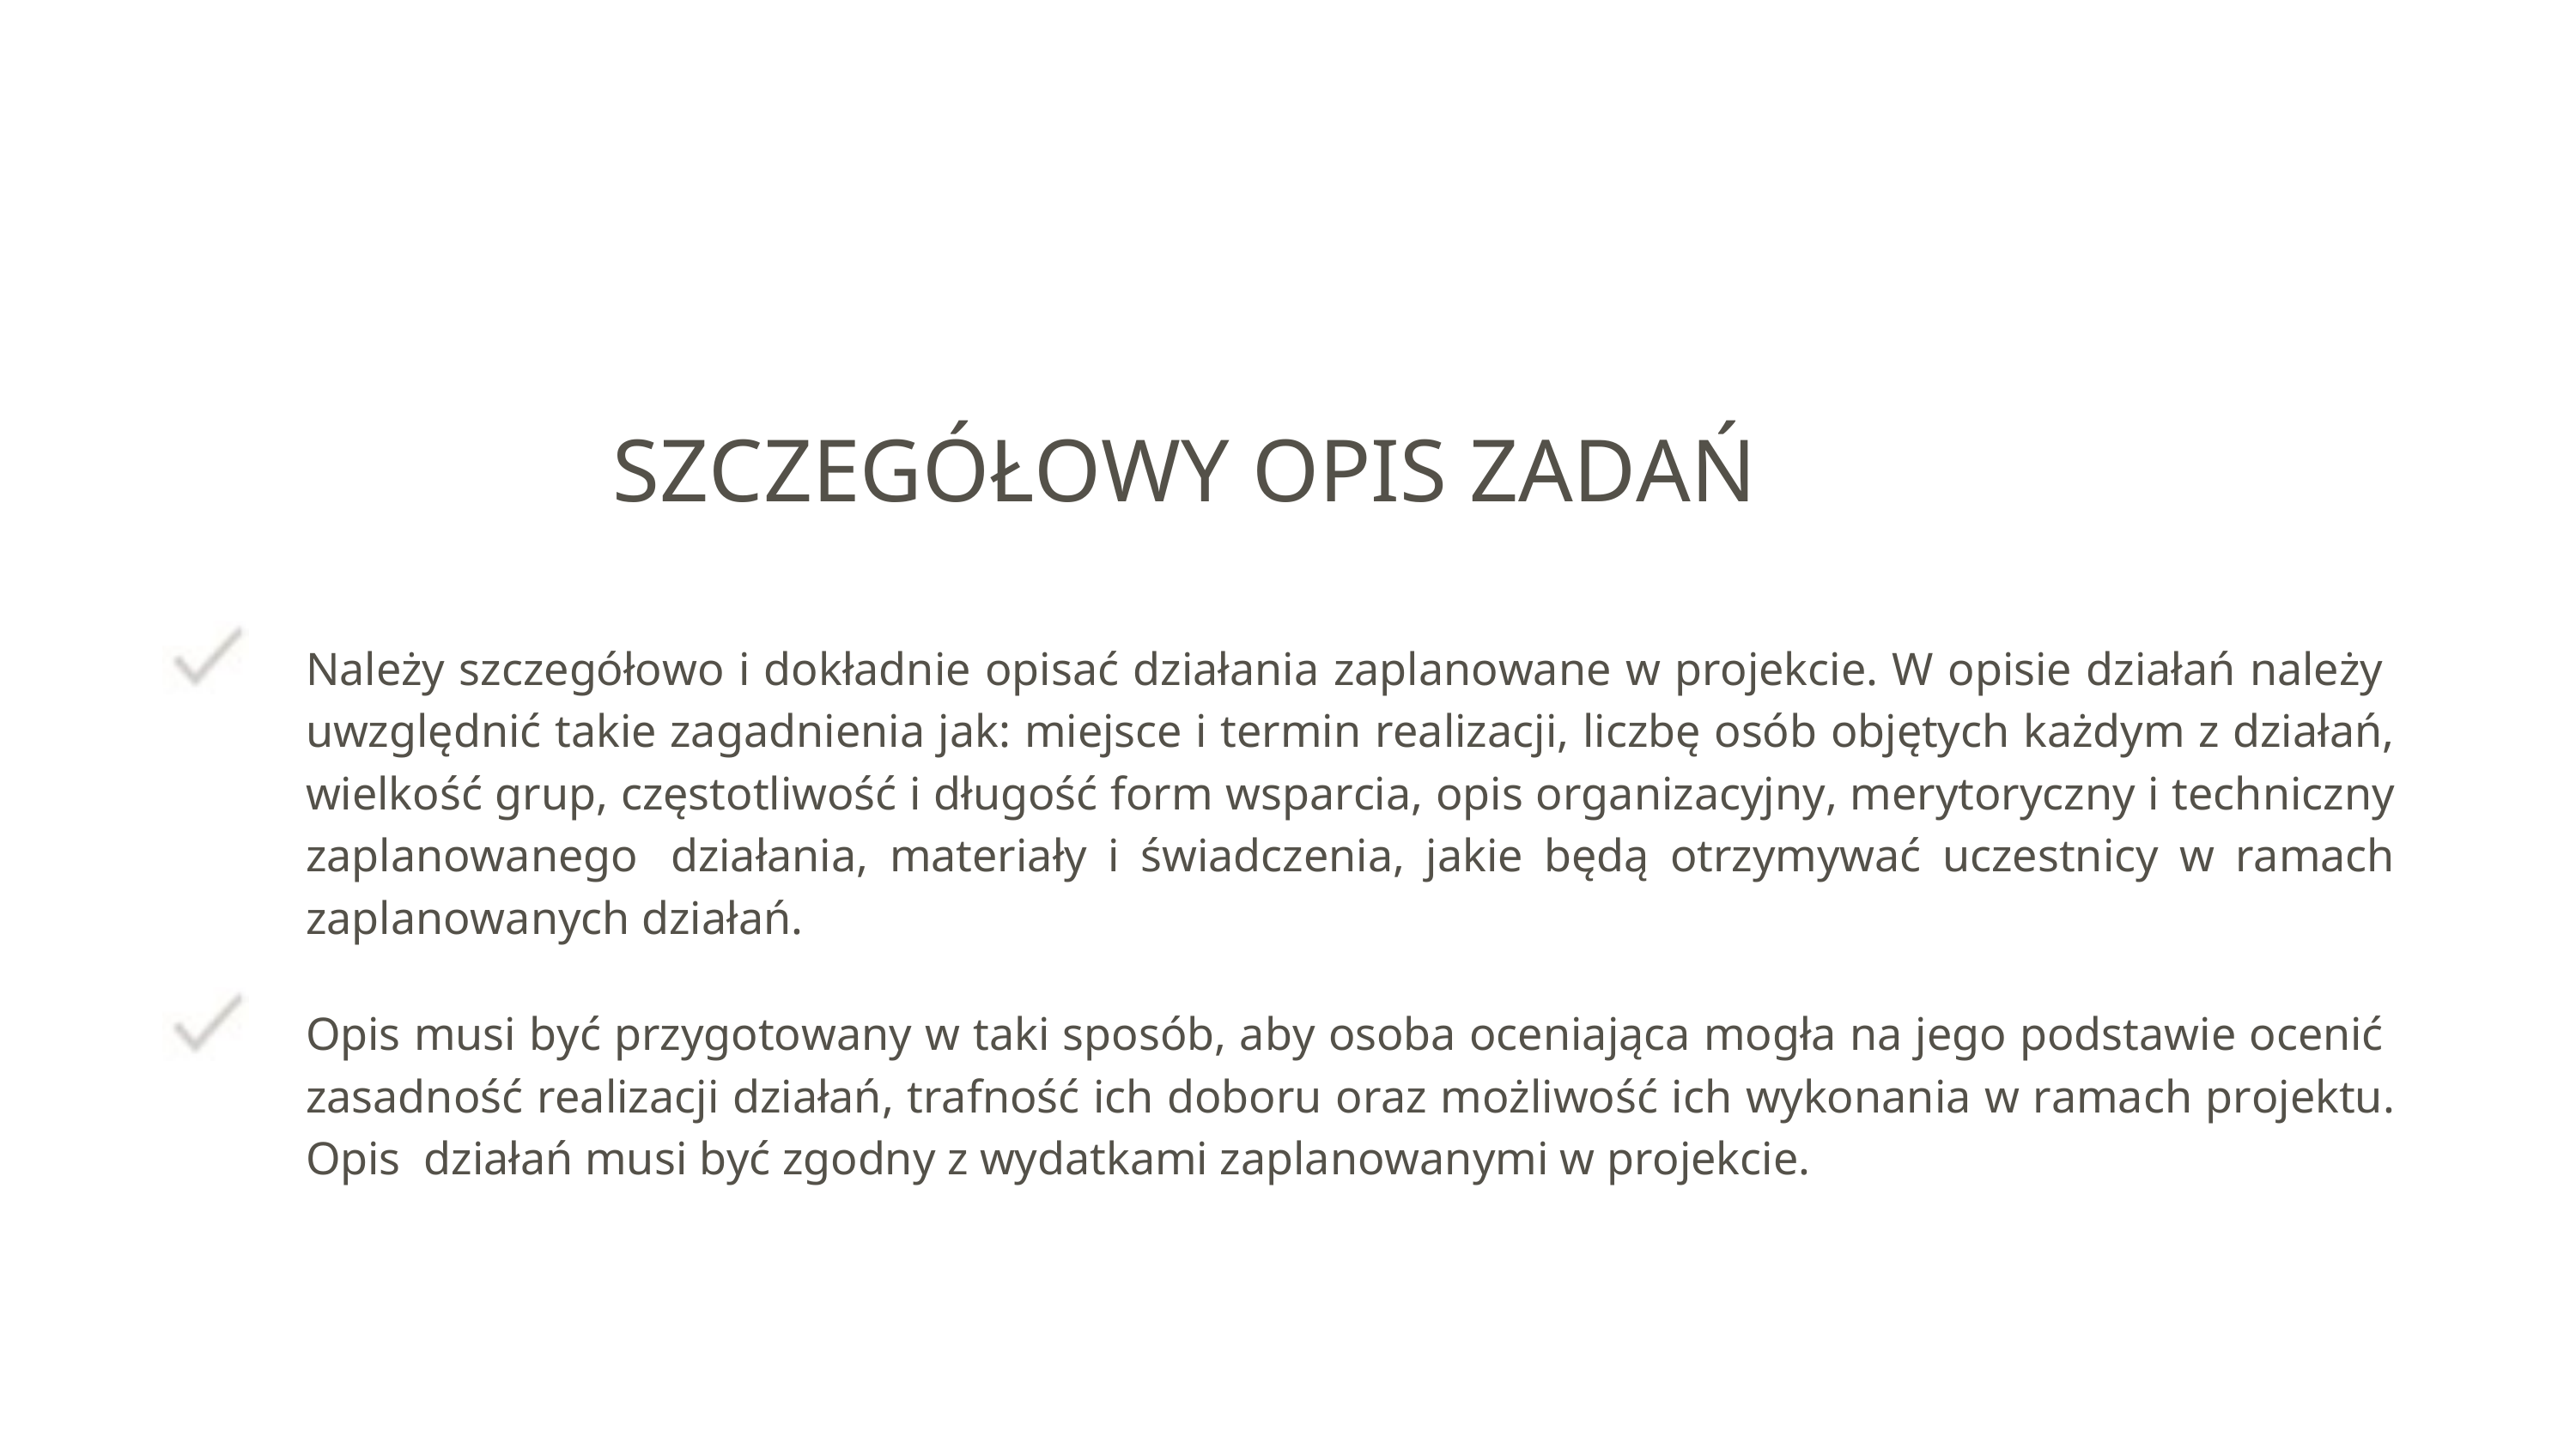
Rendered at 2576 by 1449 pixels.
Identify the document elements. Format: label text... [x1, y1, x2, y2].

picture [162, 621, 249, 694]
text_box Należy szczegółowo i dokładnie opisać działania zaplanowane w projekcie. W opisie działań należy uwzględnić takie zagadnienia jak: miejsce i termin realizacji, liczbę osób objętych każdym z działań, wielkość grup, częstotliwość i długość form wsparcia, opis organizacyjny, merytoryczny i techniczny zaplanowanego działania, materiały i świadczenia, jakie będą otrzymywać uczestnicy w ramach zaplanowanych działań. Opis musi być przygotowany w taki sposób, aby osoba oceniająca mogła na jego podstawie ocenić zasadność realizacji działań, trafność ich doboru oraz możliwość ich wykonania w ramach projektu. Opis działań musi być zgodny z wydatkami zaplanowanymi w projekcie. [303, 630, 2412, 1302]
picture [162, 987, 249, 1061]
title SZCZEGÓŁOWY OPIS ZADAŃ [611, 414, 2017, 520]
